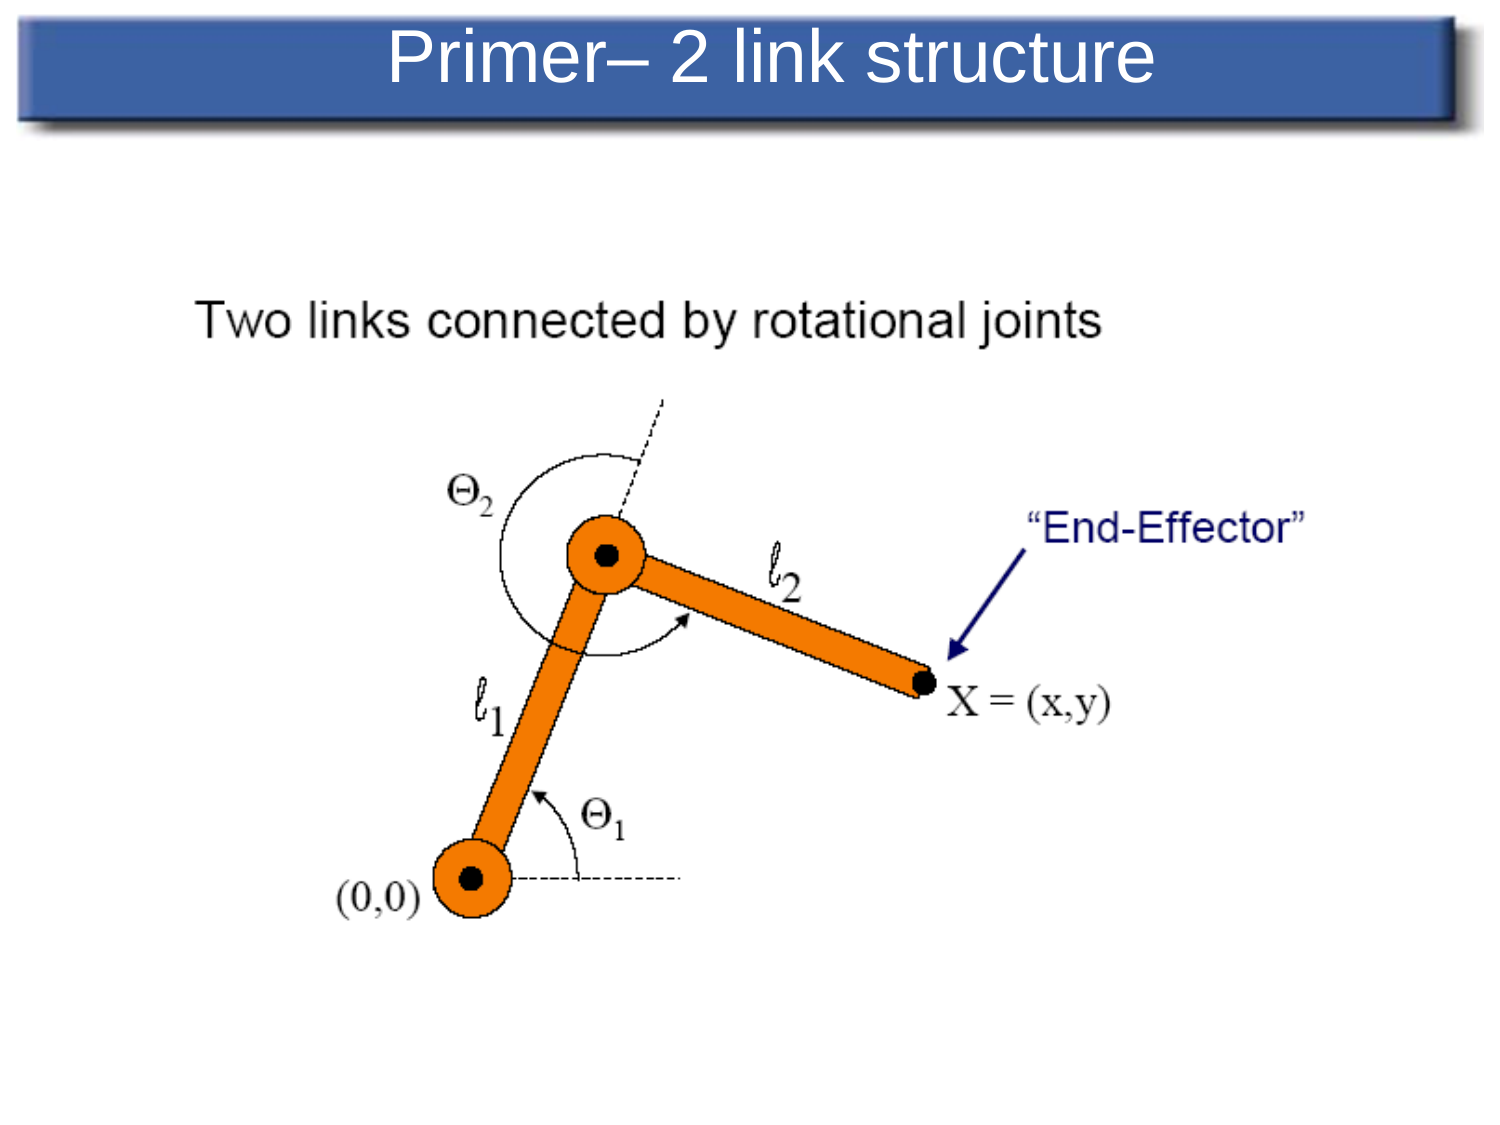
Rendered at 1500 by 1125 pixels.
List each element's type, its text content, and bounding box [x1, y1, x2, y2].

picture [171, 290, 1333, 959]
text_box Primer– 2 link structure [372, 0, 1174, 106]
picture [16, 13, 1484, 141]
